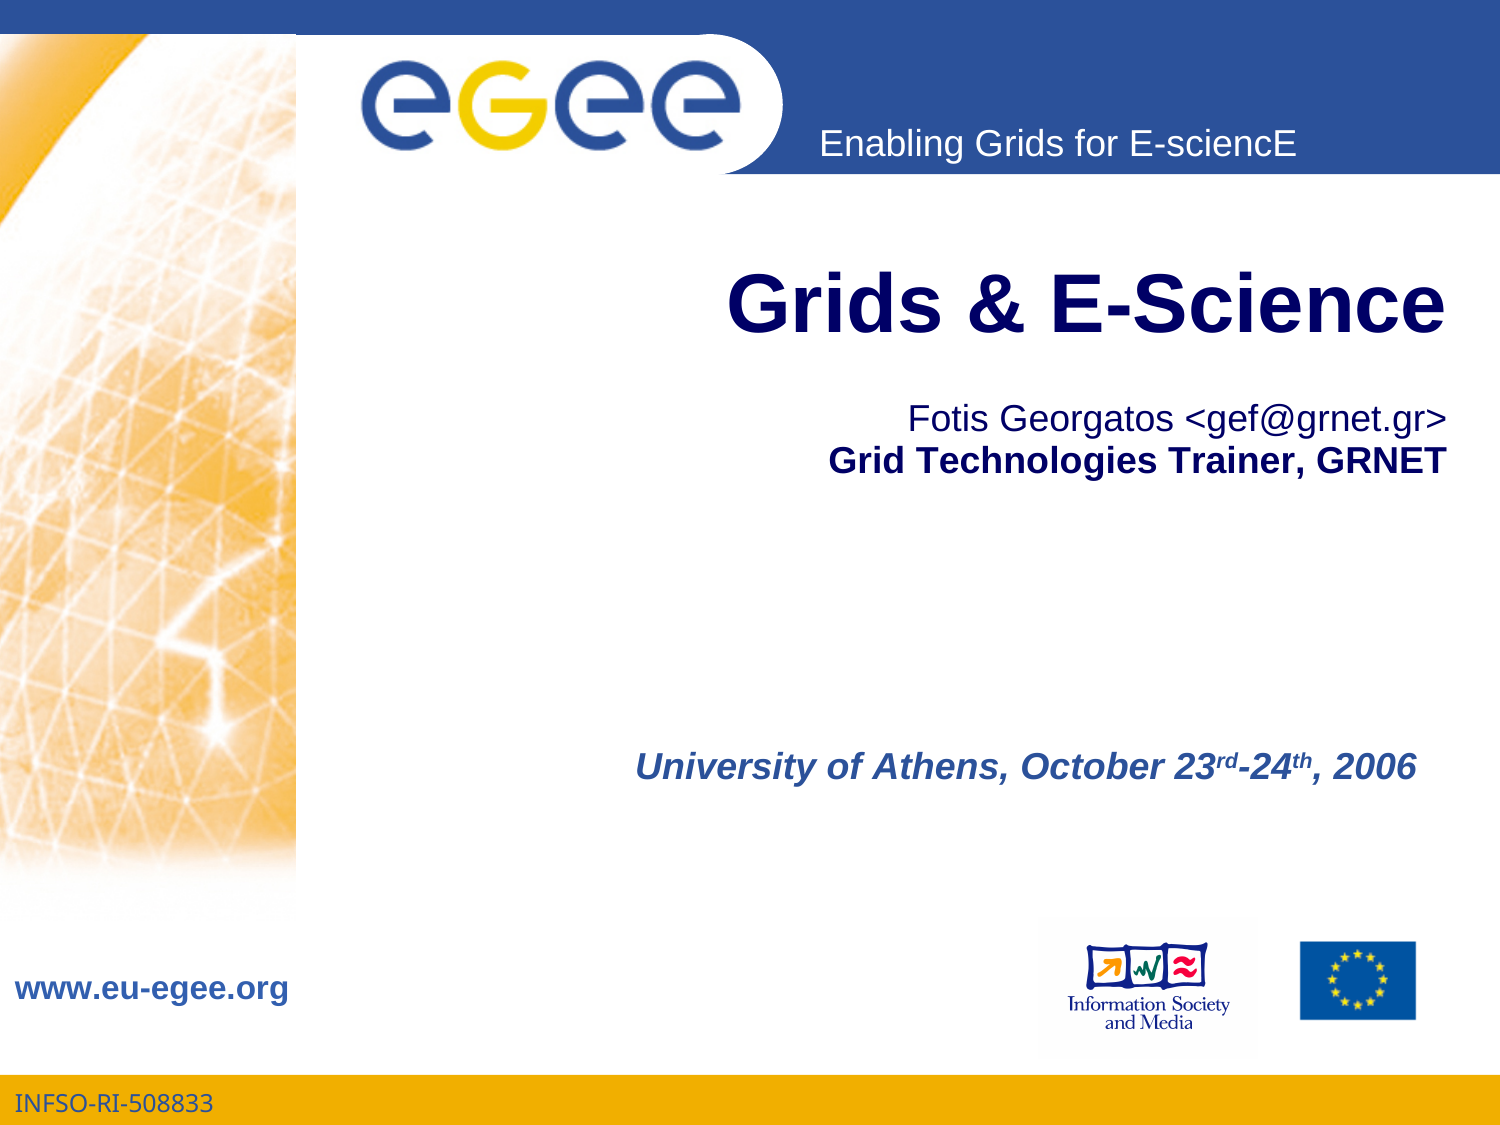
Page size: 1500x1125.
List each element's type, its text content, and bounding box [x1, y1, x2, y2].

title Grids & E-Science Fotis Georgatos <gef@grnet.gr> Grid Technologies Trainer, GRNET [525, 250, 1463, 651]
picture [355, 56, 748, 154]
picture [1038, 917, 1258, 1059]
picture [0, 34, 296, 921]
text_box University of Athens, October 23rd-24th, 2006 [442, 738, 1432, 800]
picture [1291, 934, 1424, 1028]
